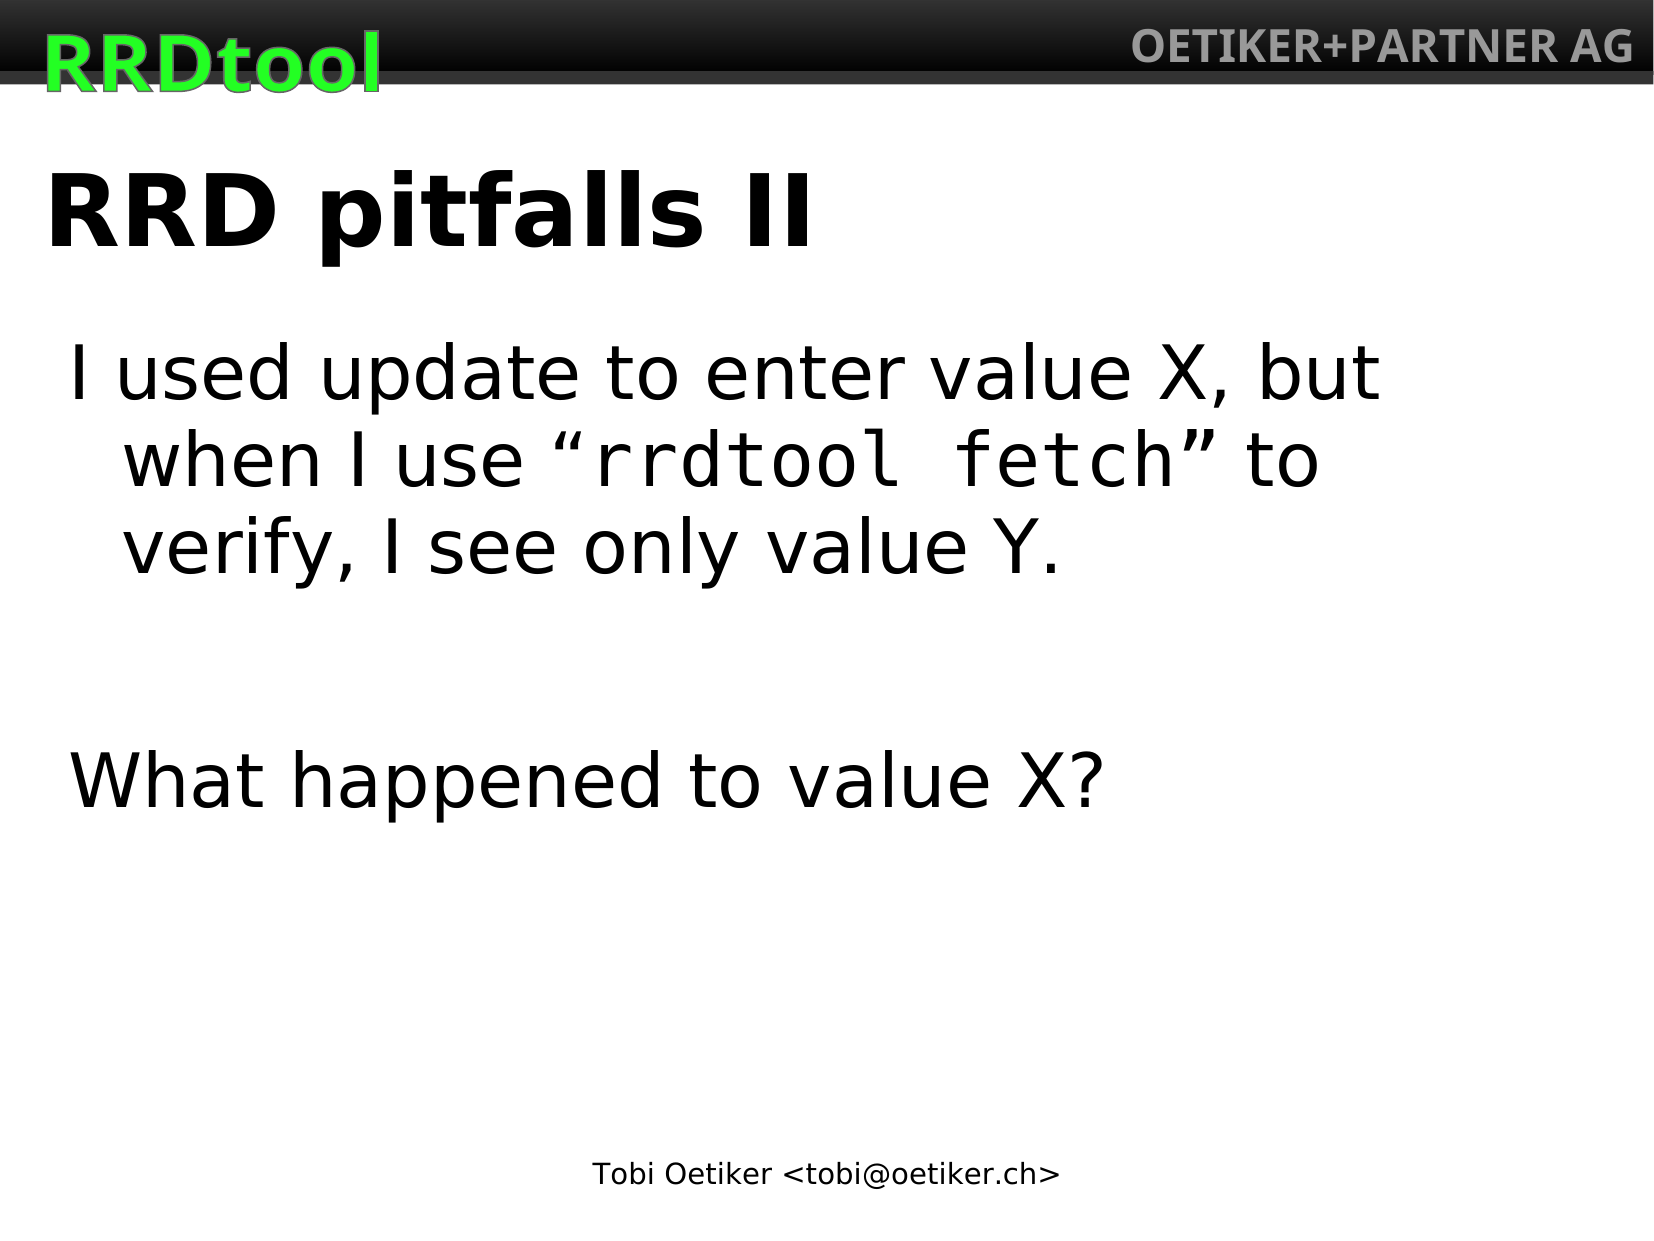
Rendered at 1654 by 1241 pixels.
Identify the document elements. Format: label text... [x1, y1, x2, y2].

title RRD pitfalls II [43, 137, 1582, 287]
list I used update to enter value X, but when I use “rrdtool fetch” to verify, I see only value Y. What happened to value X? [50, 329, 1571, 1099]
